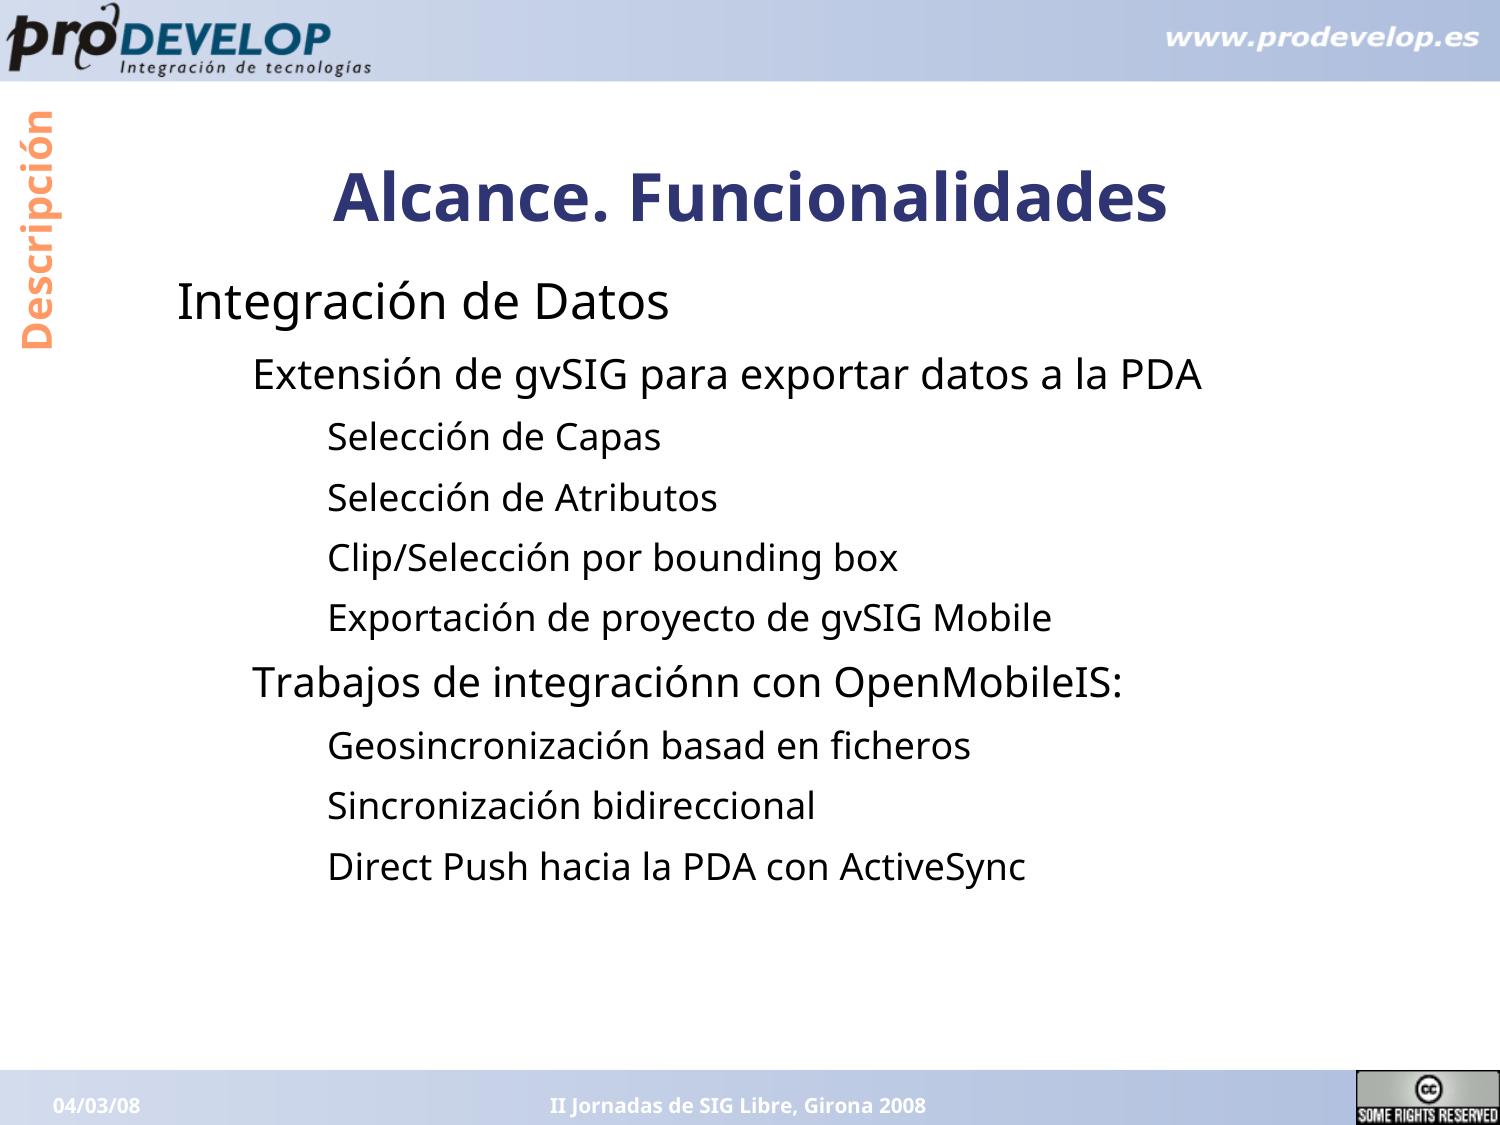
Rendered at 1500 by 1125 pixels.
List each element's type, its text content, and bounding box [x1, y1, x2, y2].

title Alcance. Funcionalidades [76, 101, 1427, 290]
picture [0, 0, 1500, 1125]
list Integración de Datos Extensión de gvSIG para exportar datos a la PDA Selección de Capas Selección de Atributos Clip/Selección por bounding box Exportación de proyecto de gvSIG Mobile Trabajos de integraciónn con OpenMobileIS: Geosincronización basad en ficheros Sincronización bidireccional Direct Push hacia la PDA con ActiveSync [177, 265, 1418, 1052]
title Descripción [0, 76, 71, 384]
